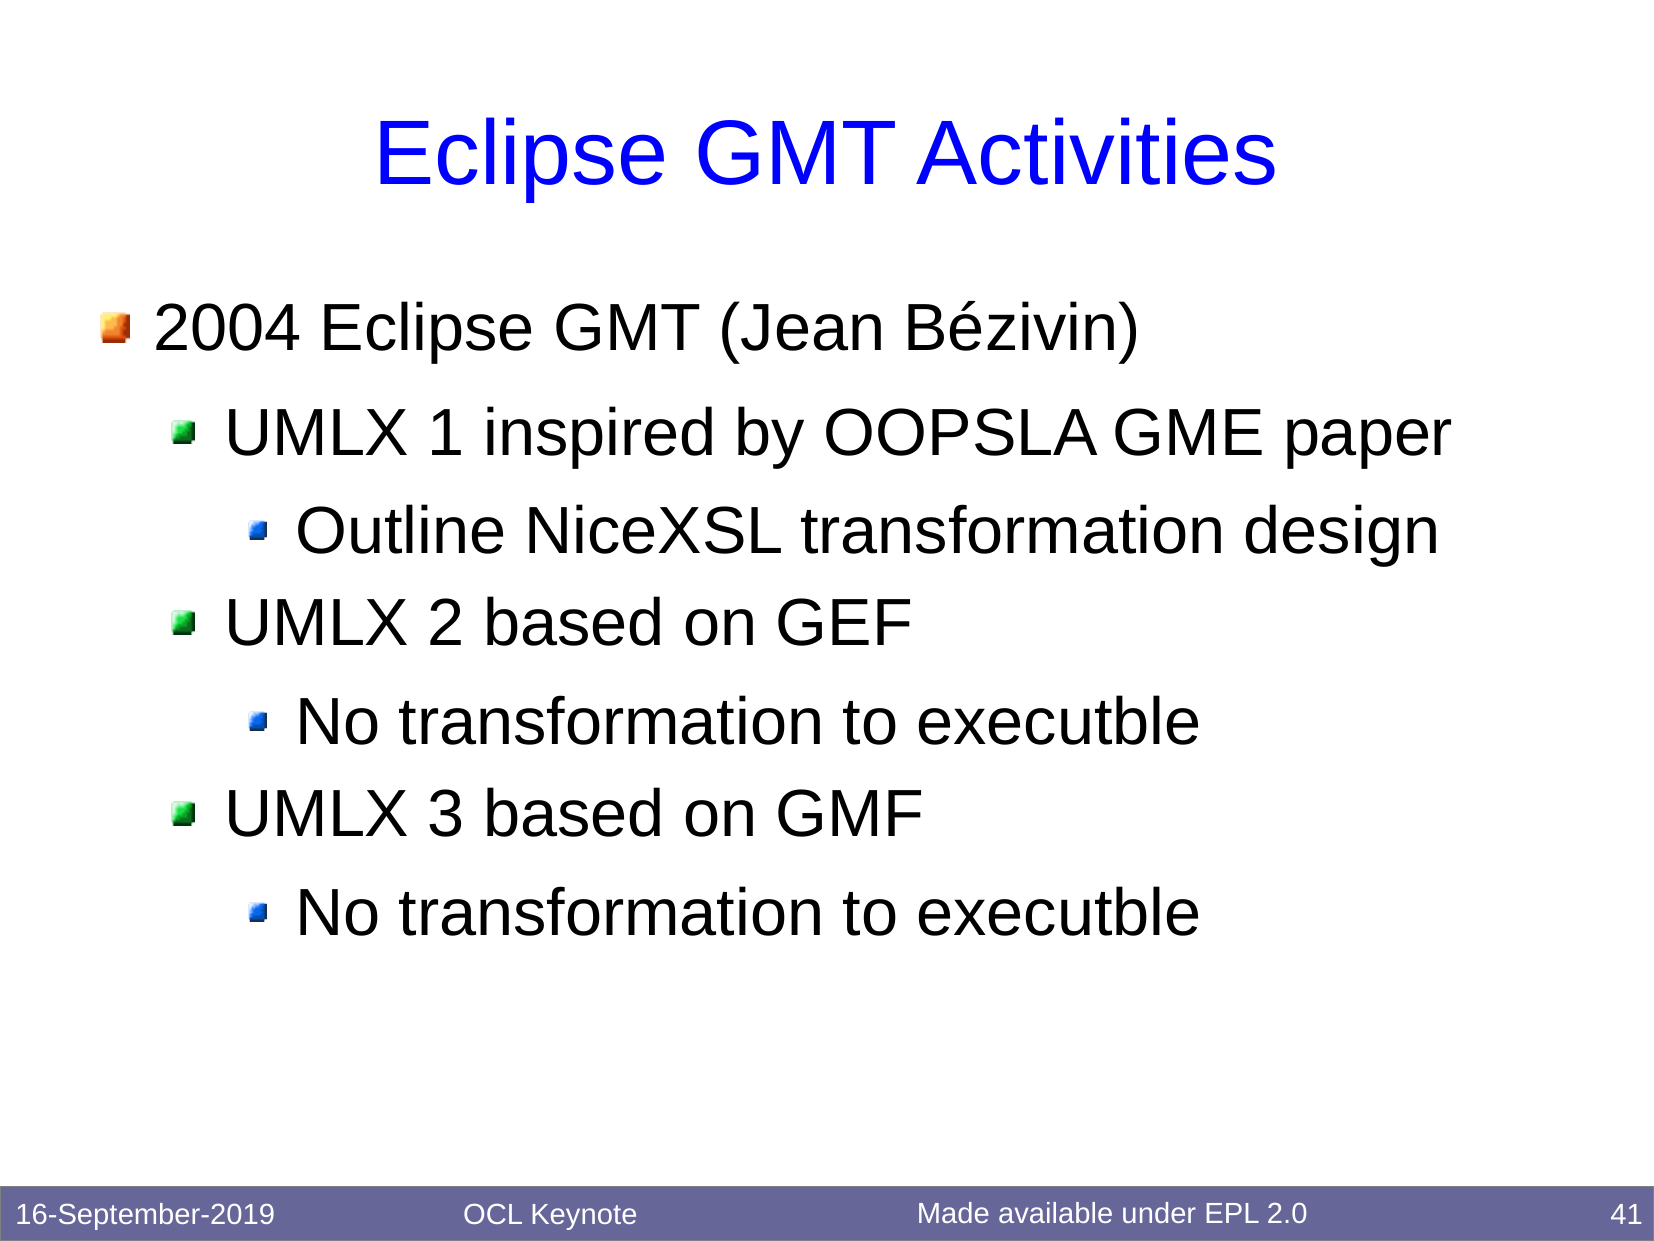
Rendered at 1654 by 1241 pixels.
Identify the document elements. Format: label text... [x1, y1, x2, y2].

list 2004 Eclipse GMT (Jean Bézivin) UMLX 1 inspired by OOPSLA GME paper Outline NiceXSL transformation design UMLX 2 based on GEF No transformation to executble UMLX 3 based on GMF No transformation to executble [82, 290, 1571, 1141]
title Eclipse GMT Activities [82, 49, 1571, 257]
